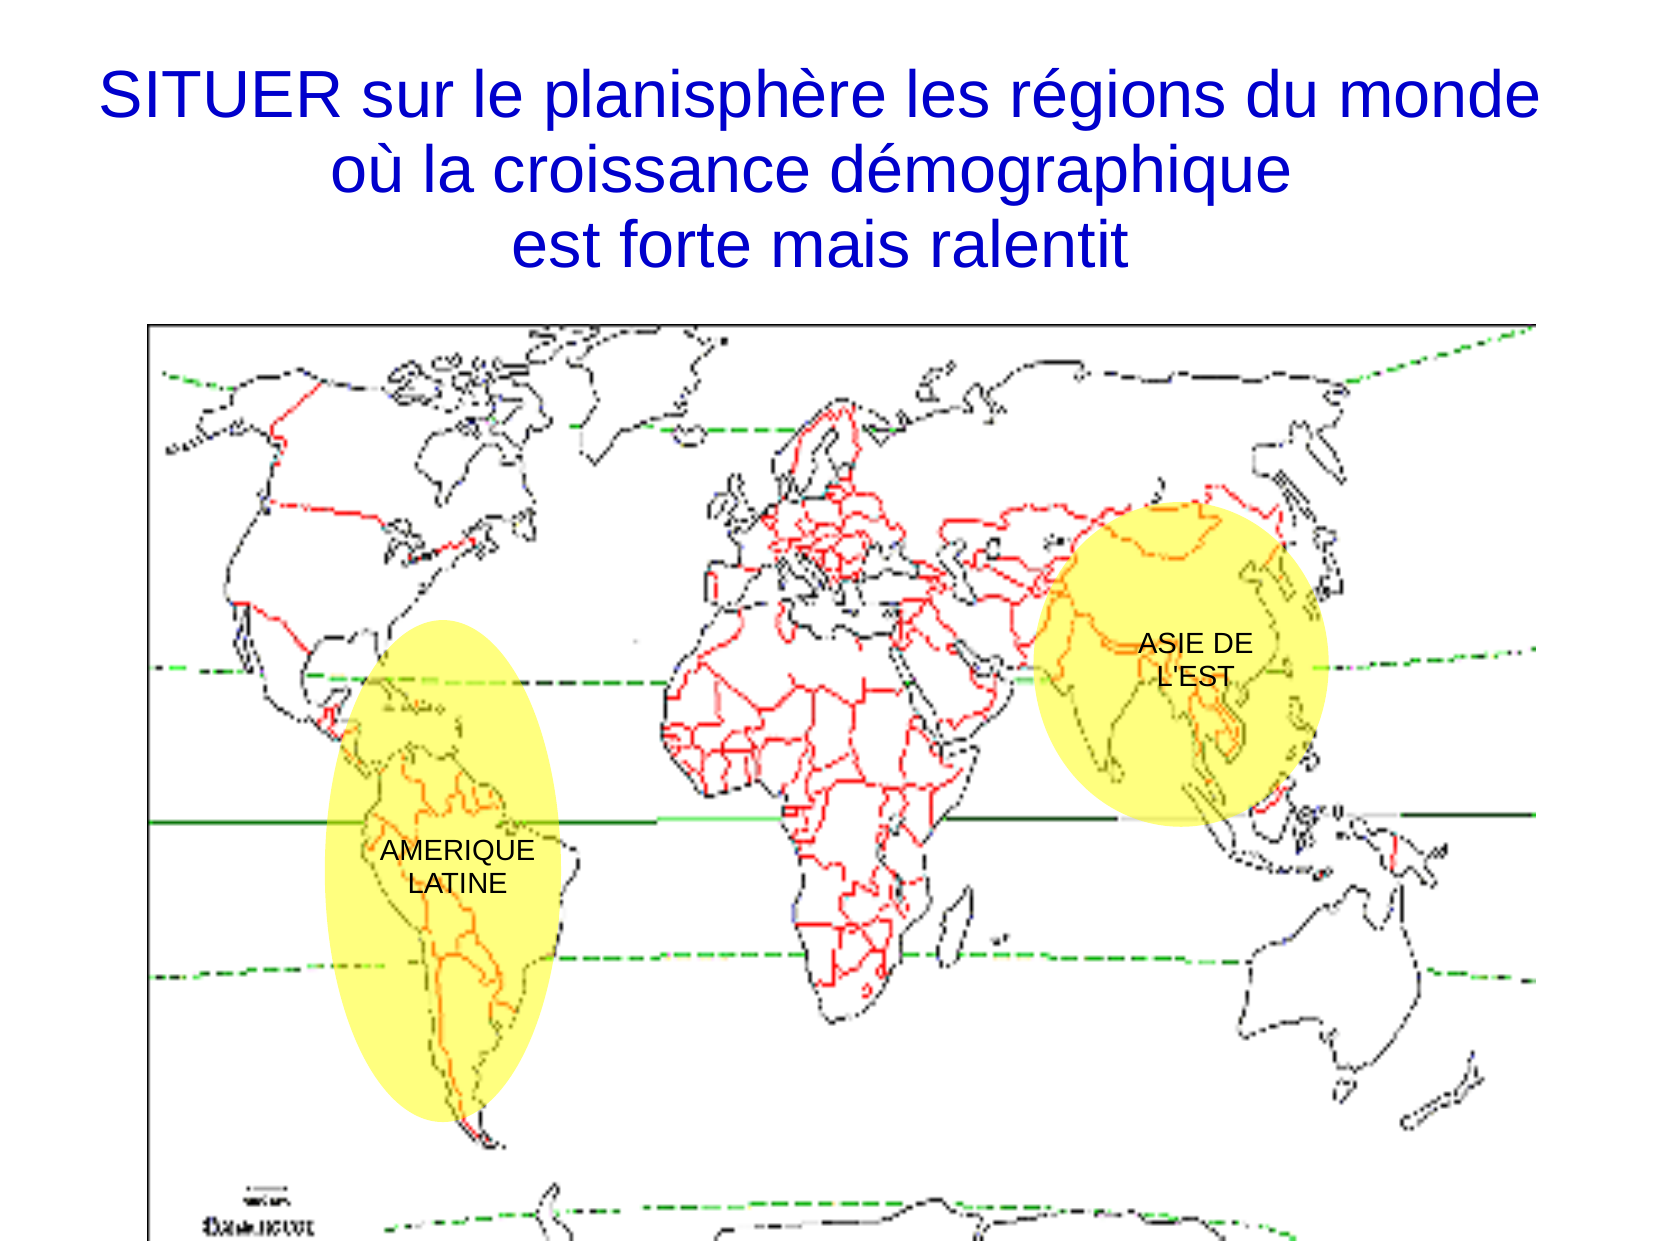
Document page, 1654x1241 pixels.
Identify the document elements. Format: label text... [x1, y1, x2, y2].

text_box ASIE DE L'EST [1092, 620, 1300, 701]
text_box [324, 620, 560, 1123]
picture [147, 384, 1536, 1241]
title SITUER sur le planisphère les régions du monde où la croissance démographique est forte mais ralentit [76, 56, 1565, 384]
text_box AMERIQUE LATINE [354, 826, 562, 908]
text_box [1033, 501, 1329, 827]
